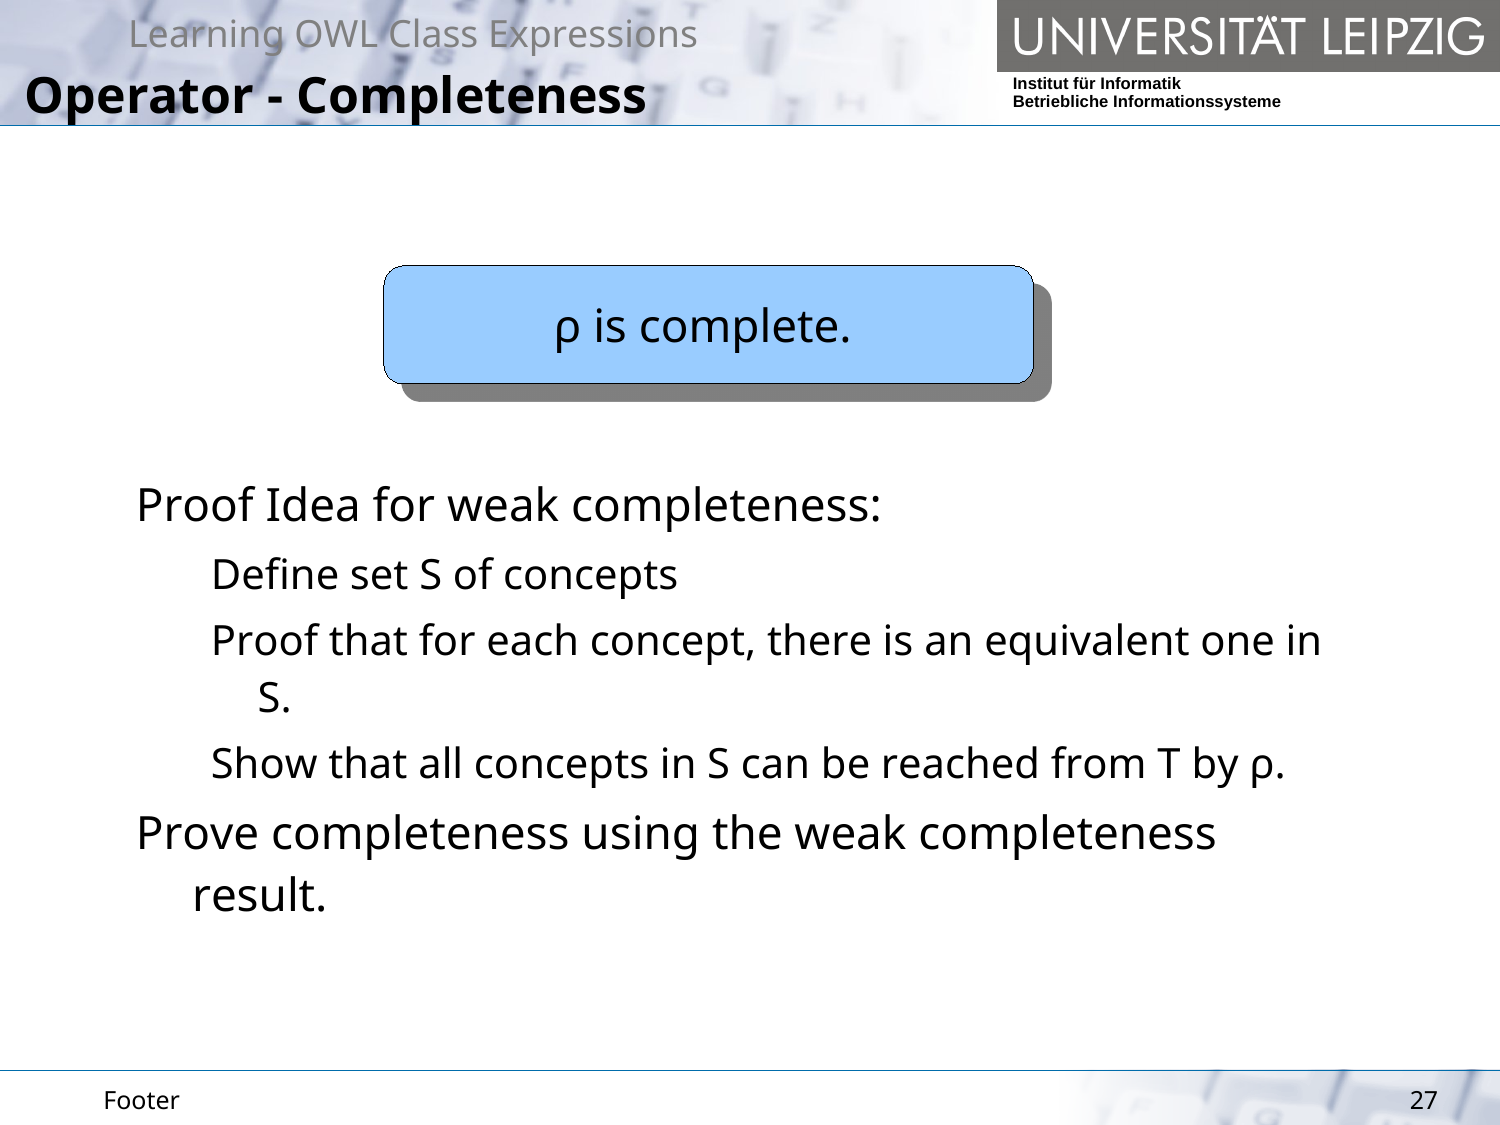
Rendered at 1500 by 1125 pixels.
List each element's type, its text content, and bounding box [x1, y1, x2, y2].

title Operator - Completeness [24, 63, 1034, 125]
text_box ρ is complete. [383, 265, 1034, 384]
picture [1057, 1071, 1500, 1125]
picture [0, 0, 1500, 125]
list Proof Idea for weak completeness: Define set S of concepts Proof that for each concept, there is an equivalent one in S. Show that all concepts in S can be reached from Τ by ρ. Prove completeness using the weak completeness result. [135, 472, 1359, 1034]
